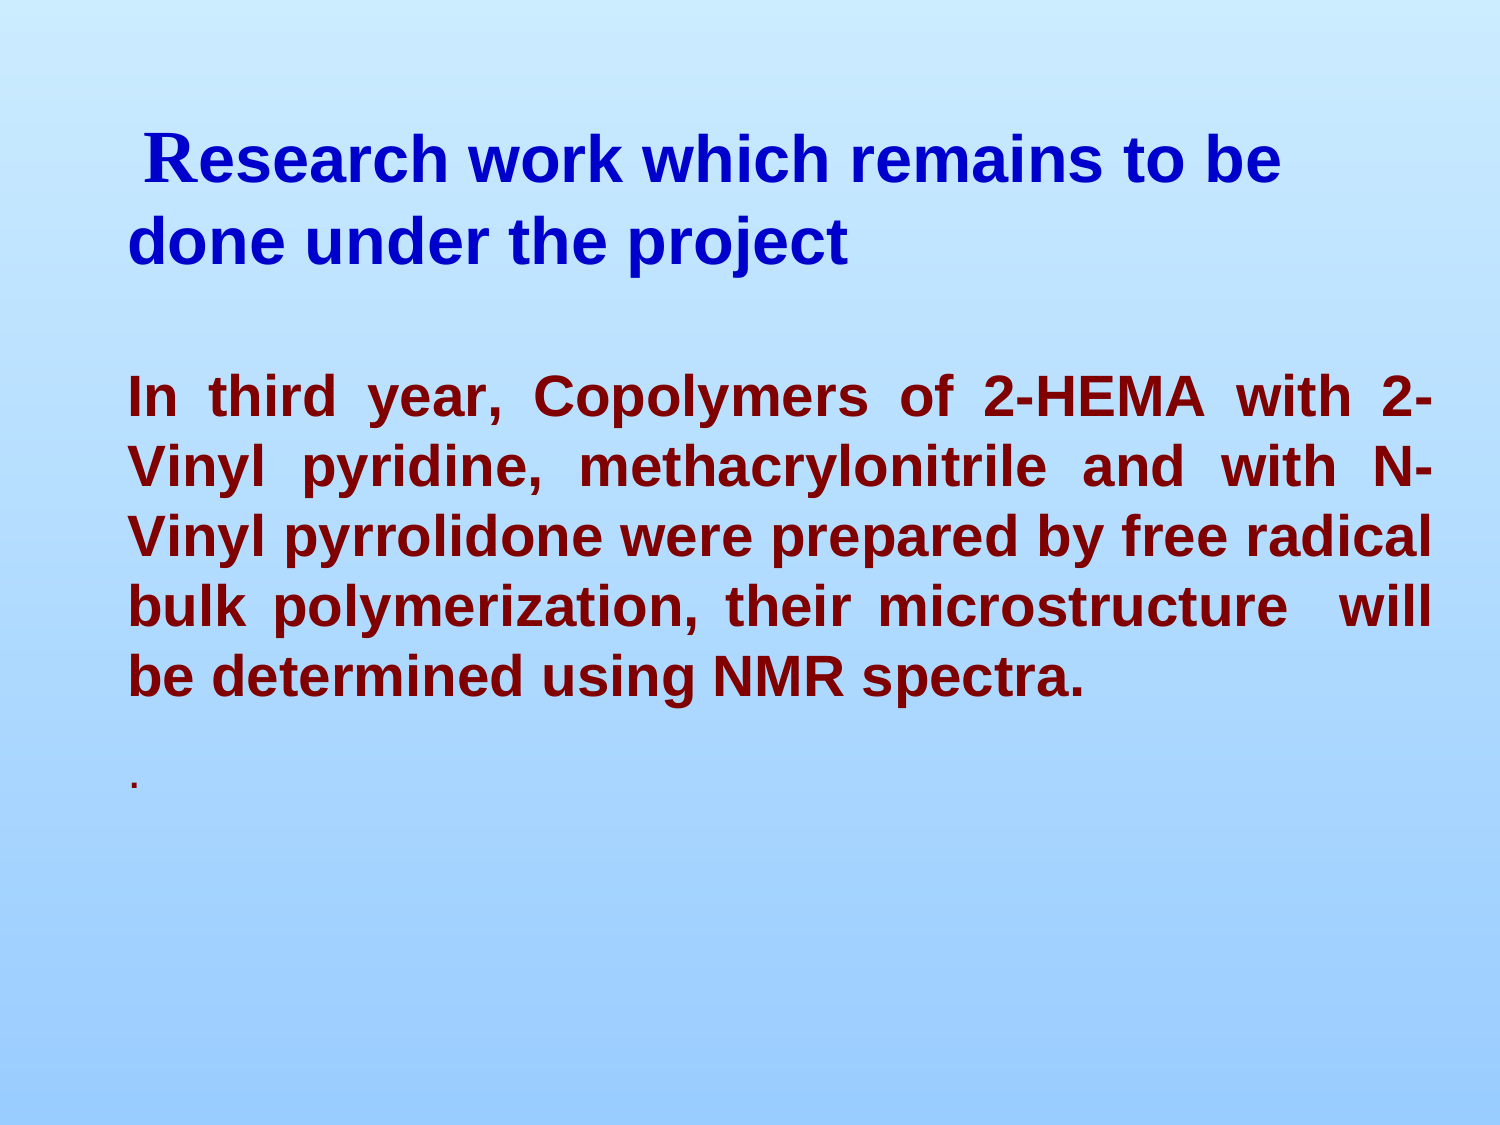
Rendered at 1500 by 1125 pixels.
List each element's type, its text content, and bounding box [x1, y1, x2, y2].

text_box In third year, Copolymers of 2-HEMA with 2-Vinyl pyridine, methacrylonitrile and with N-Vinyl pyrrolidone were prepared by free radical bulk polymerization, their microstructure will be determined using NMR spectra. . [112, 350, 1451, 898]
text_box Research work which remains to be done under the project [112, 99, 1318, 286]
